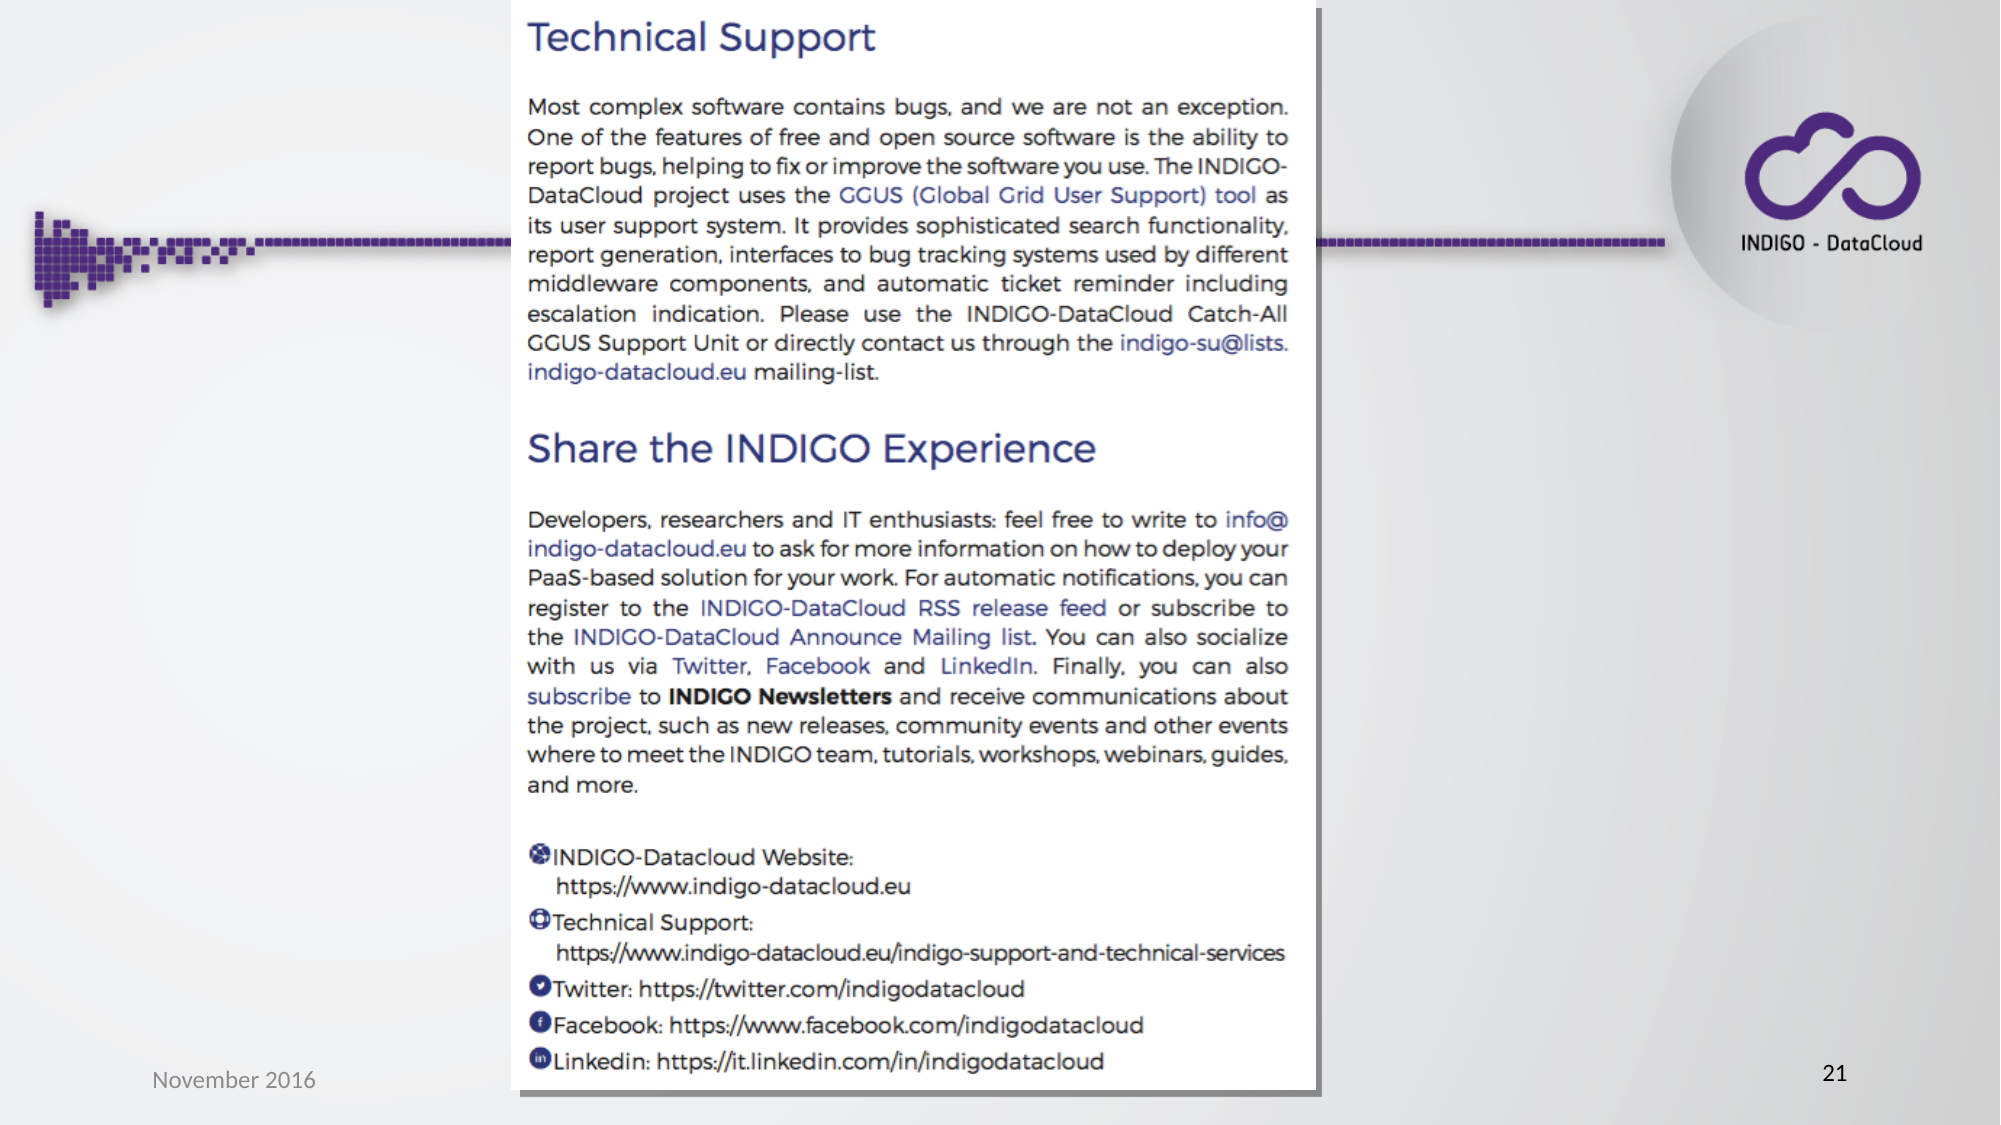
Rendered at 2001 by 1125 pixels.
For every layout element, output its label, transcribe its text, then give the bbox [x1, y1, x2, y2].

slide_number <number> [1702, 1041, 1863, 1102]
footer Paul Millar - The INDIGO-DataCloud MidnightBlue Release [587, 1042, 1413, 1103]
slide_number November 2016 [137, 1048, 588, 1109]
picture [0, 0, 2000, 1125]
